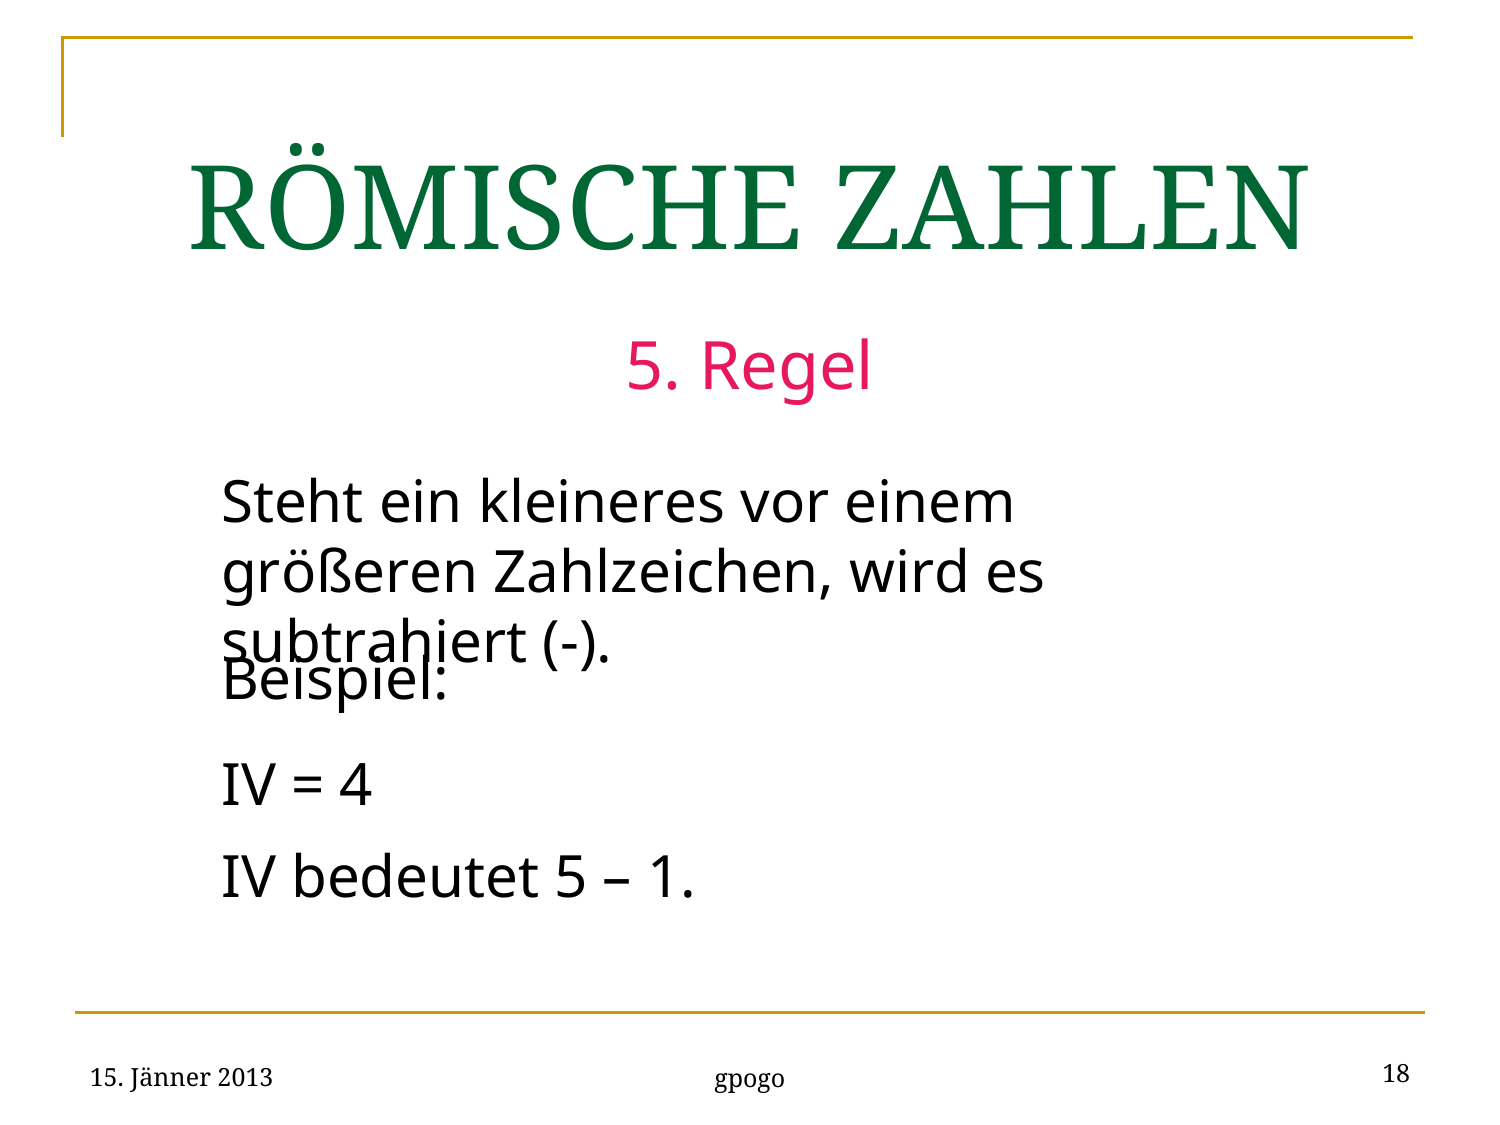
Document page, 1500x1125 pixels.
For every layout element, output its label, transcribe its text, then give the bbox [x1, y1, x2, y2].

title RÖMISCHE ZAHLEN [141, 82, 1359, 279]
text_box 5. Regel [437, 315, 1063, 411]
text_box 15. Jänner 2013 [74, 1024, 426, 1100]
text_box gpogo [512, 1025, 988, 1101]
text_box Beispiel: [206, 633, 1294, 719]
text_box <Nummer> [1074, 1024, 1426, 1100]
text_box IV bedeutet 5 – 1. [206, 831, 1294, 918]
text_box IV = 4 [206, 739, 1294, 826]
text_box Steht ein kleineres vor einem größeren Zahlzeichen, wird es subtrahiert (-). [206, 456, 1294, 633]
